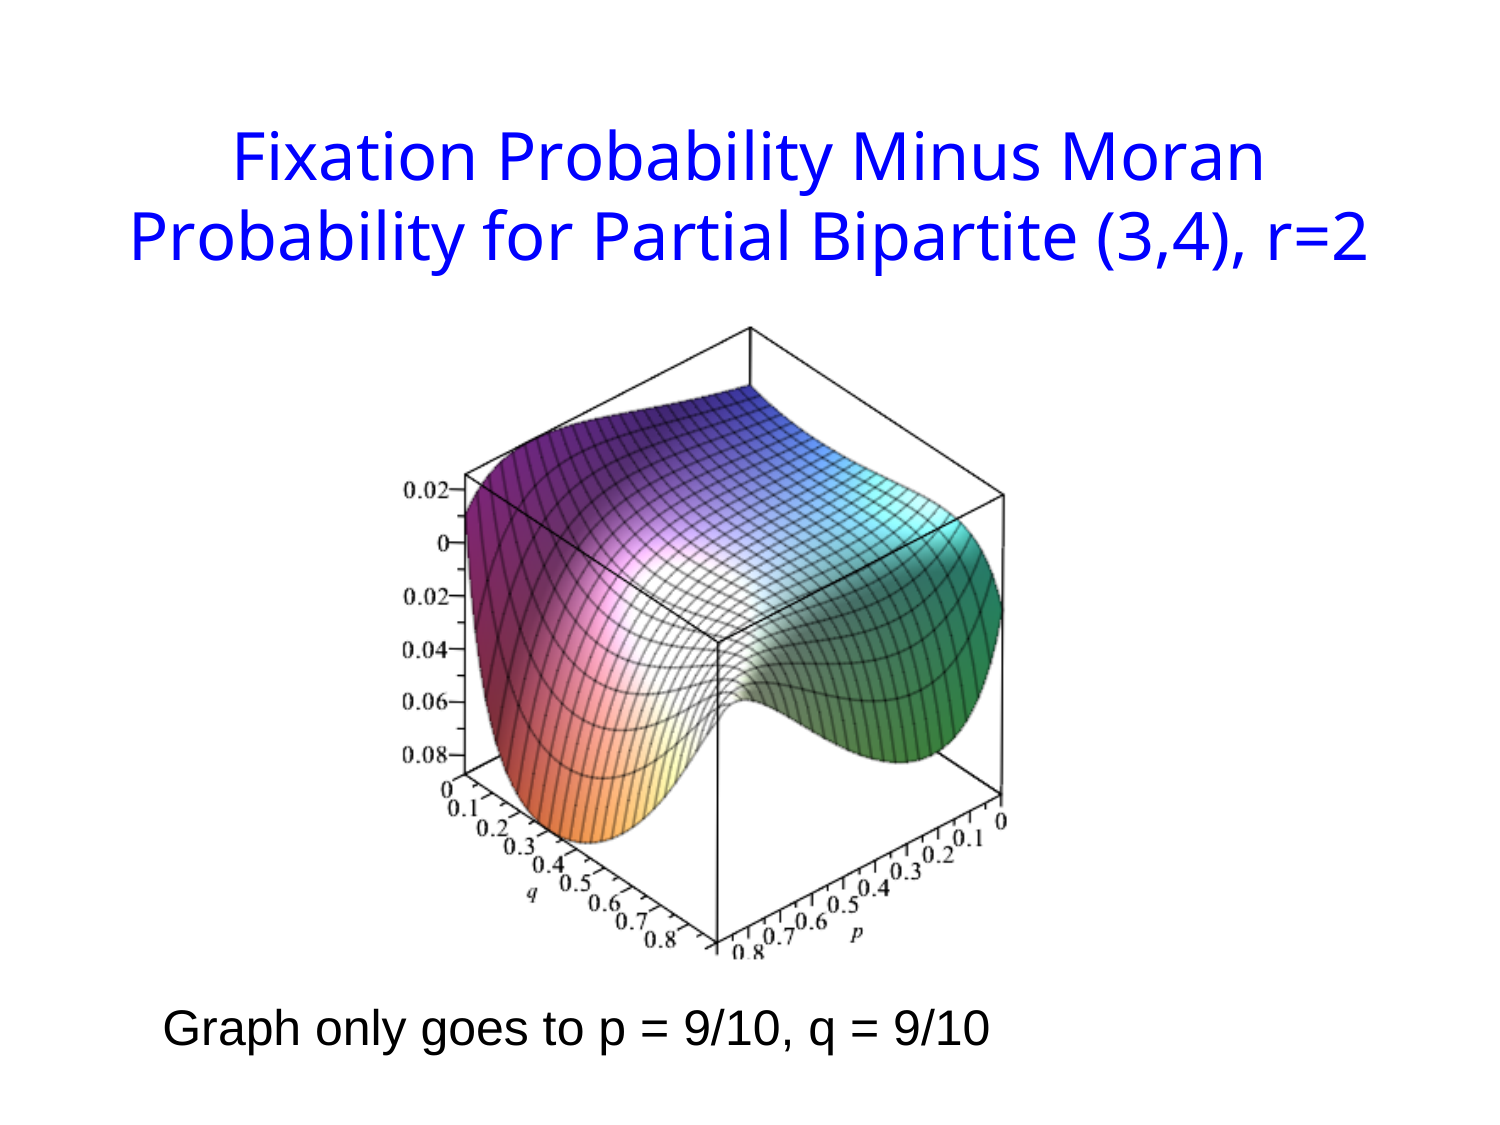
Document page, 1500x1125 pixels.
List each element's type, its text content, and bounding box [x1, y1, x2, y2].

text_box Graph only goes to p = 9/10, q = 9/10 [147, 987, 1365, 1064]
picture [395, 302, 1073, 968]
title Fixation Probability Minus Moran Probability for Partial Bipartite (3,4), r=2 [88, 99, 1412, 288]
